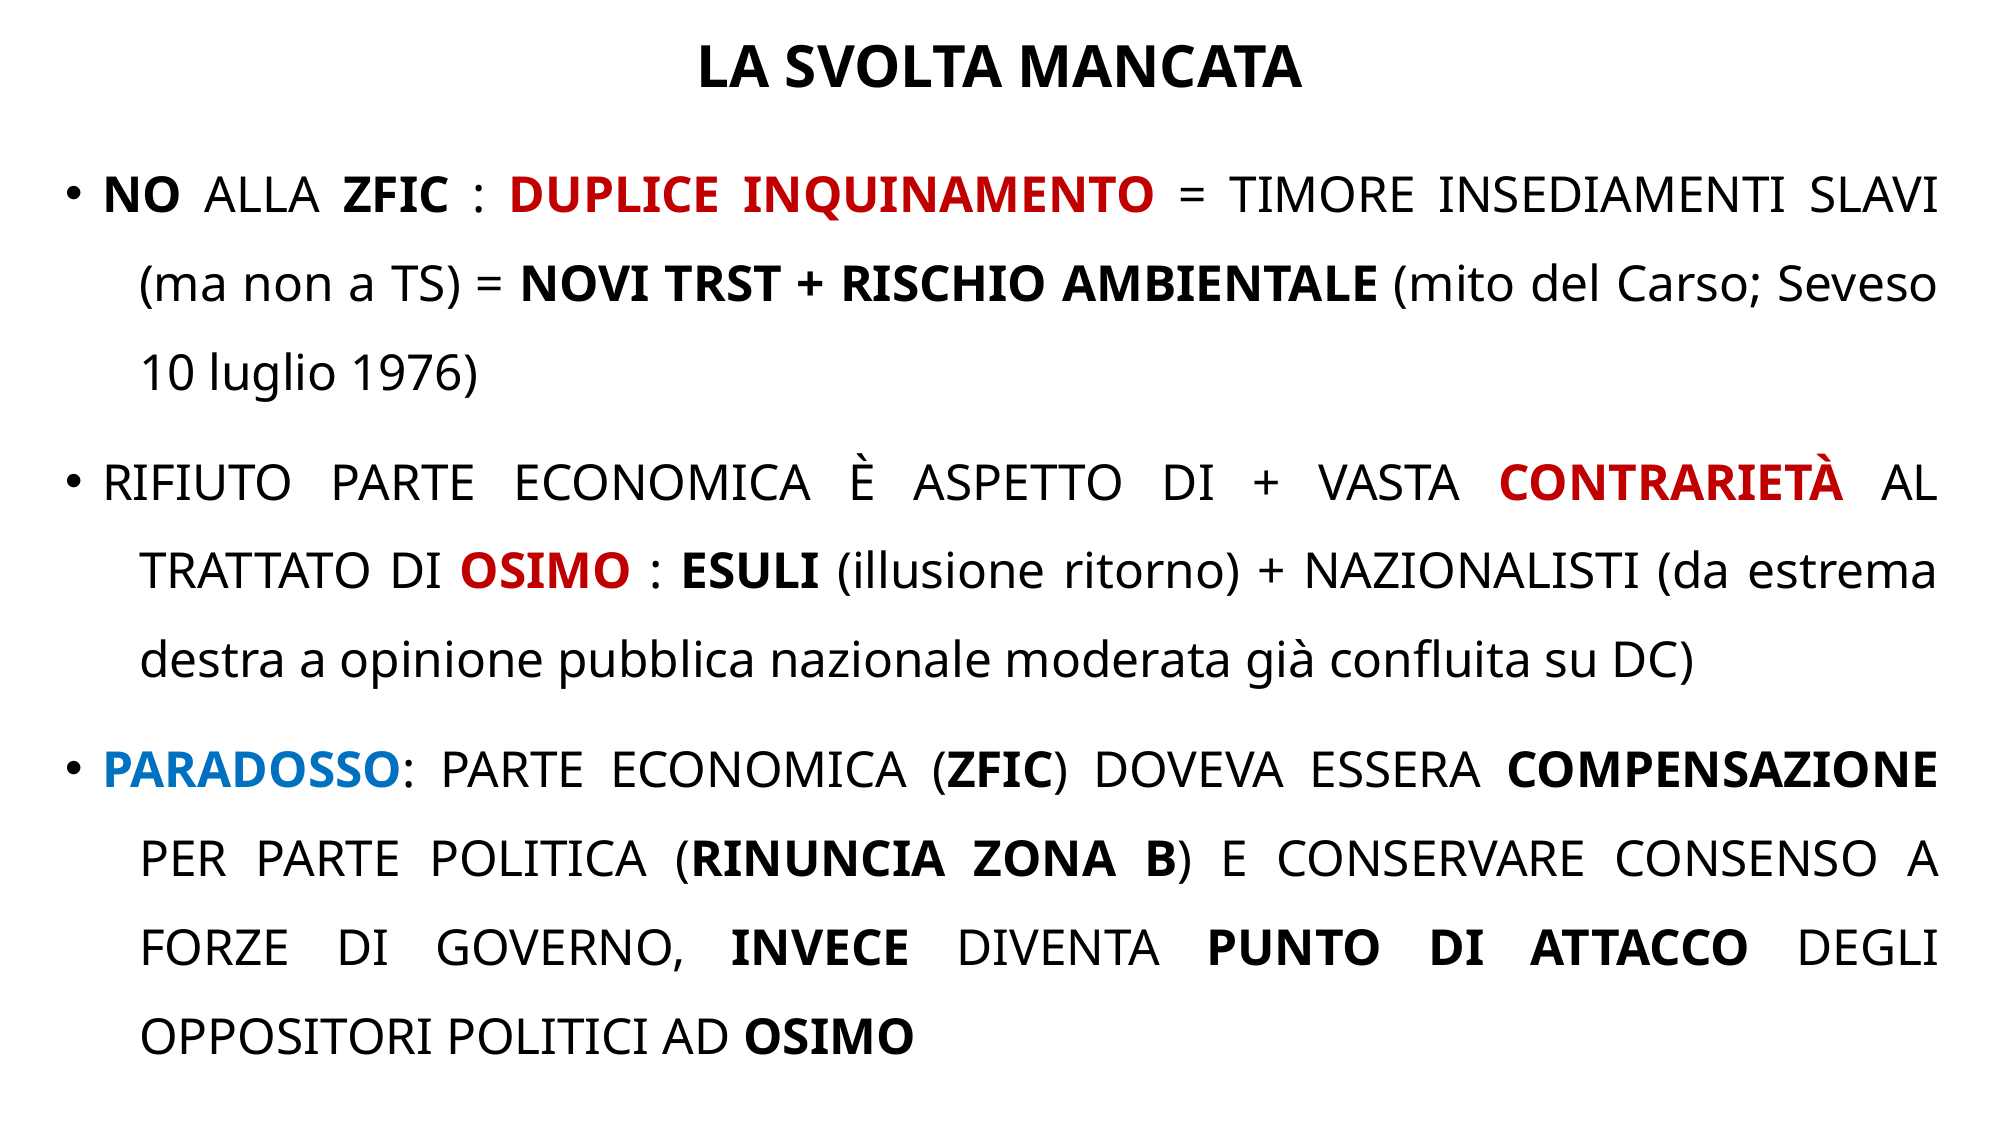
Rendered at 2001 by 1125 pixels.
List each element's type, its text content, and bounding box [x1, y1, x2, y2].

title LA SVOLTA MANCATA [137, 12, 1863, 125]
list NO ALLA ZFIC : DUPLICE INQUINAMENTO = TIMORE INSEDIAMENTI SLAVI (ma non a TS) = NOVI TRST + RISCHIO AMBIENTALE (mito del Carso; Seveso 10 luglio 1976) RIFIUTO PARTE ECONOMICA È ASPETTO DI + VASTA CONTRARIETÀ AL TRATTATO DI OSIMO : ESULI (illusione ritorno) + NAZIONALISTI (da estrema destra a opinione pubblica nazionale moderata già confluita su DC) PARADOSSO: PARTE ECONOMICA (ZFIC) DOVEVA ESSERA COMPENSAZIONE PER PARTE POLITICA (RINUNCIA ZONA B) E CONSERVARE CONSENSO A FORZE DI GOVERNO, INVECE DIVENTA PUNTO DI ATTACCO DEGLI OPPOSITORI POLITICI AD OSIMO [50, 125, 1955, 1080]
